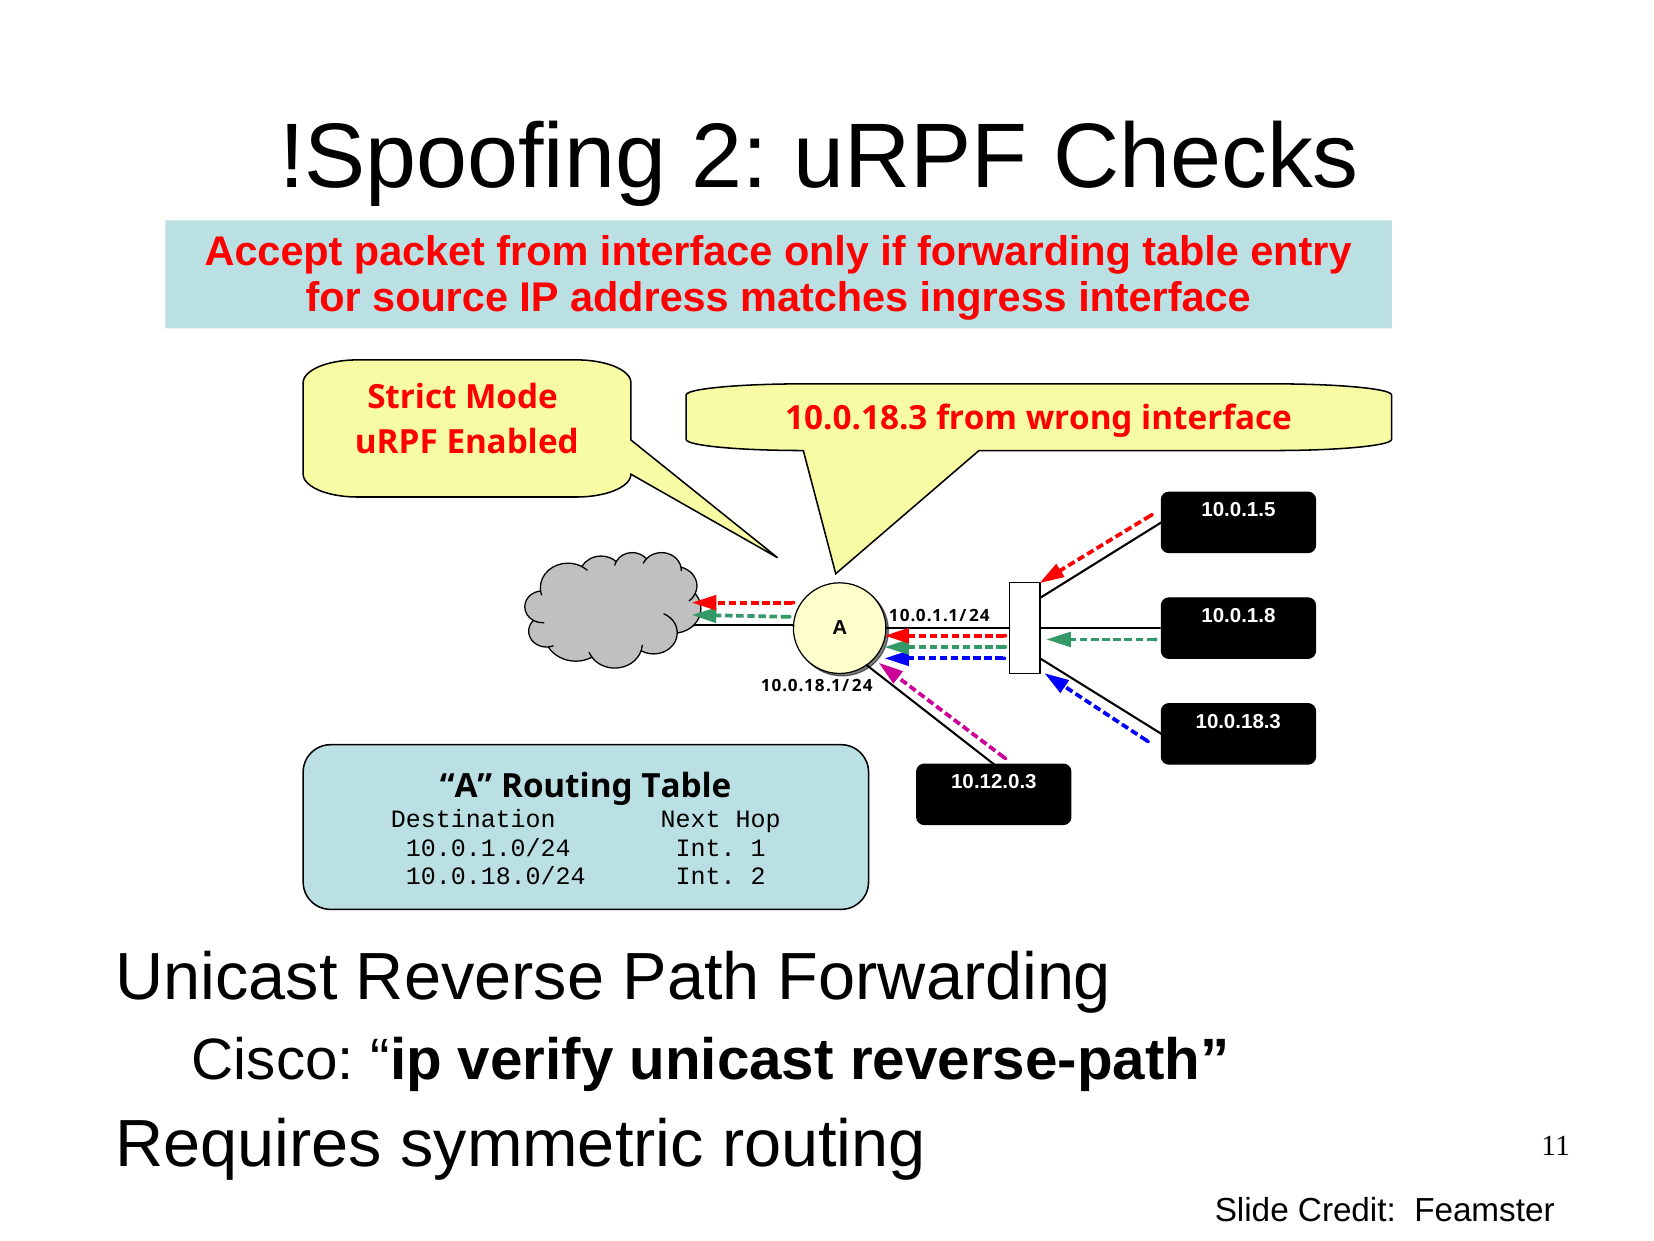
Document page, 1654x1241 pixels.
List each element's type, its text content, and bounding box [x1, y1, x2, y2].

chart [514, 479, 1334, 842]
list Unicast Reverse Path Forwarding Cisco: “ip verify unicast reverse-path” Requires symmetric routing [82, 931, 1571, 1232]
text_box Slide Credit: Feamster [1200, 1184, 1576, 1241]
text_box Accept packet from interface only if forwarding table entry for source IP address matches ingress interface [165, 220, 1392, 329]
text_box “A” Routing Table Destination Next Hop 10.0.1.0/24 Int. 1 10.0.18.0/24 Int. 2 [303, 744, 869, 910]
text_box Strict Mode uRPF Enabled [303, 359, 778, 558]
title !Spoofing 2: uRPF Checks [27, 52, 1613, 260]
text_box 10.0.18.3 from wrong interface [686, 383, 1392, 574]
